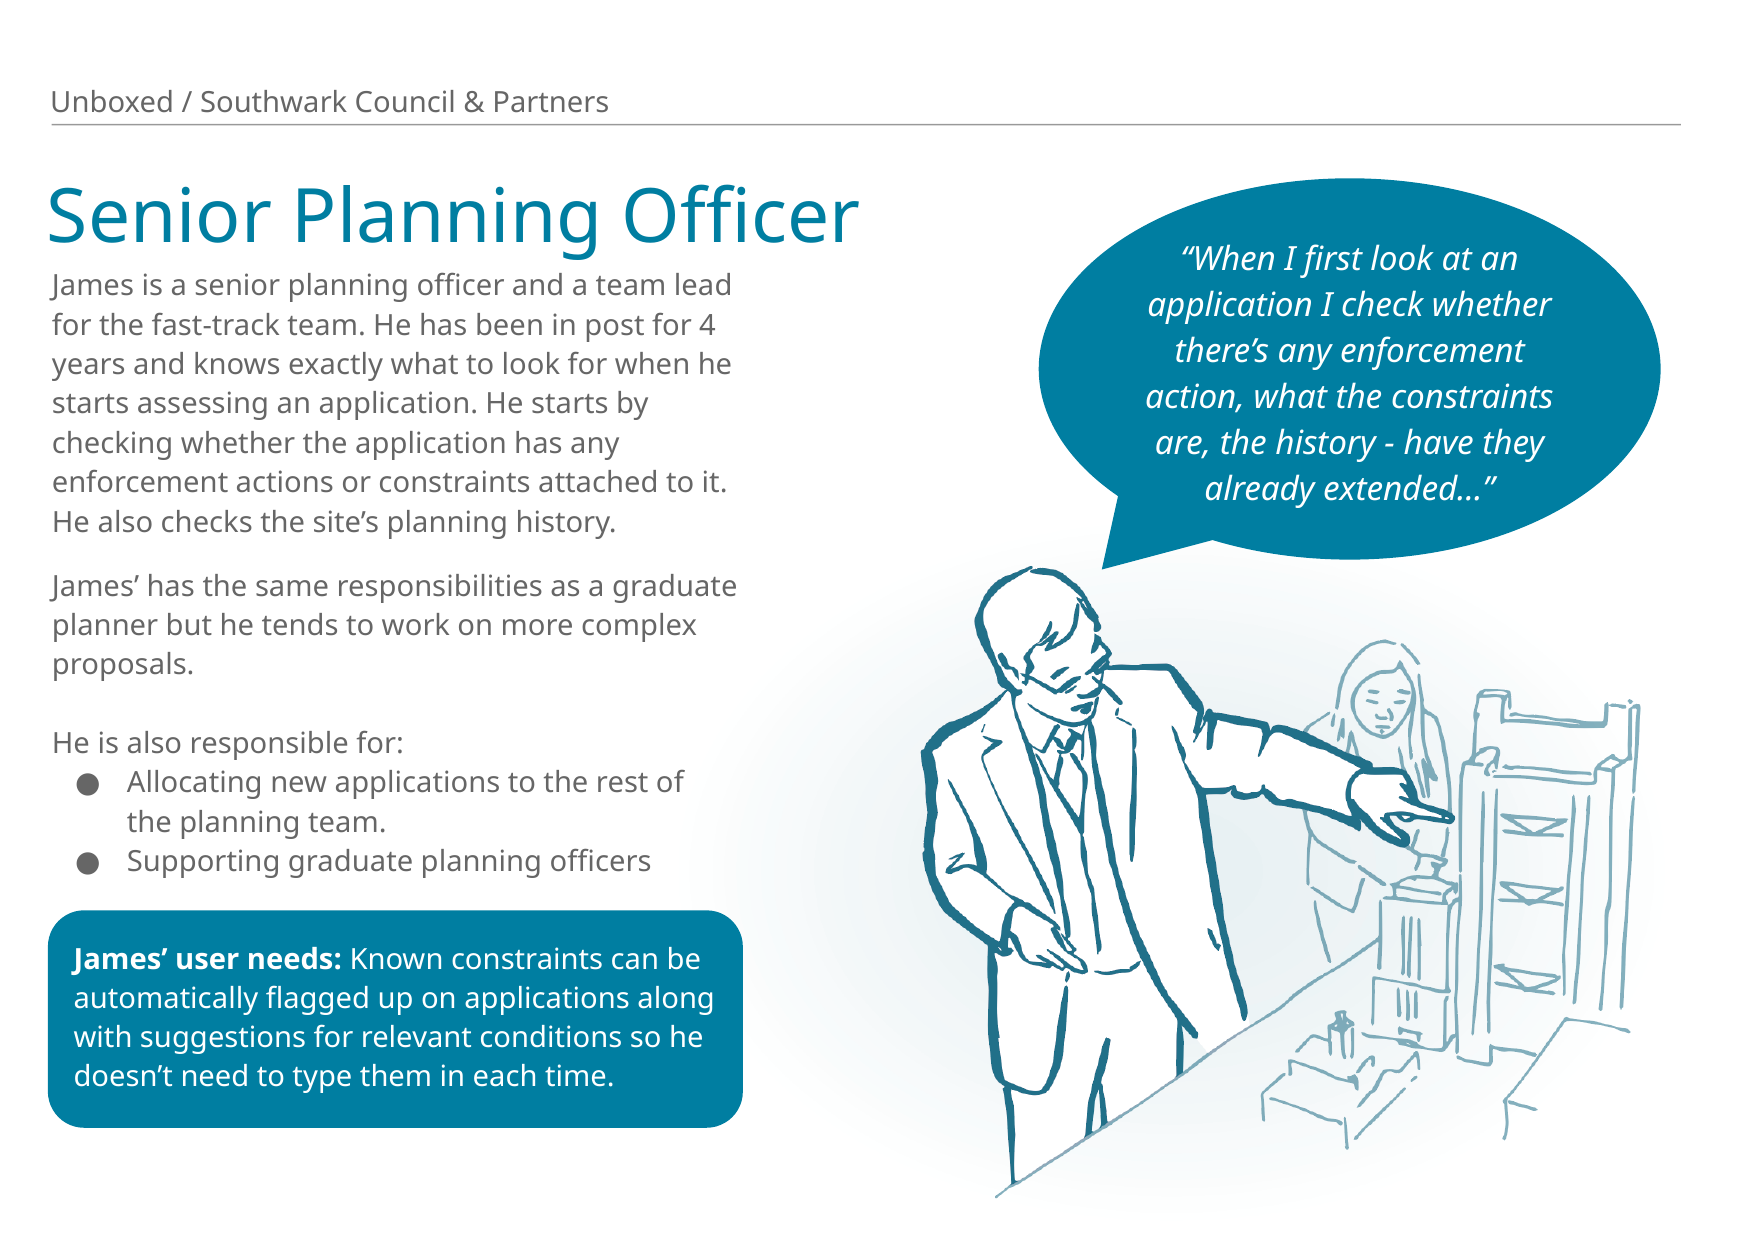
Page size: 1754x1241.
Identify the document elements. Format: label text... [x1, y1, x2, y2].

picture [679, 493, 1754, 1241]
text_box Senior Planning Officer [29, 149, 918, 304]
text_box James’ user needs: Known constraints can be automatically flagged up on applications along with suggestions for relevant conditions so he doesn’t need to type them in each time. [47, 910, 743, 1128]
text_box Unboxed / Southwark Council & Partners [33, 65, 775, 128]
text_box James is a senior planning officer and a team lead for the fast-track team. He has been in post for 4 years and knows exactly what to look for when he starts assessing an application. He starts by checking whether the application has any enforcement actions or constraints attached to it. He also checks the site’s planning history. James’ has the same responsibilities as a graduate planner but he tends to work on more complex proposals. He is also responsible for: Allocating new applications to the rest of the planning team. Supporting graduate planning officers [34, 304, 779, 960]
text_box “When I first look at an application I check whether there’s any enforcement action, what the constraints are, the history - have they already extended...” [1038, 178, 1661, 570]
